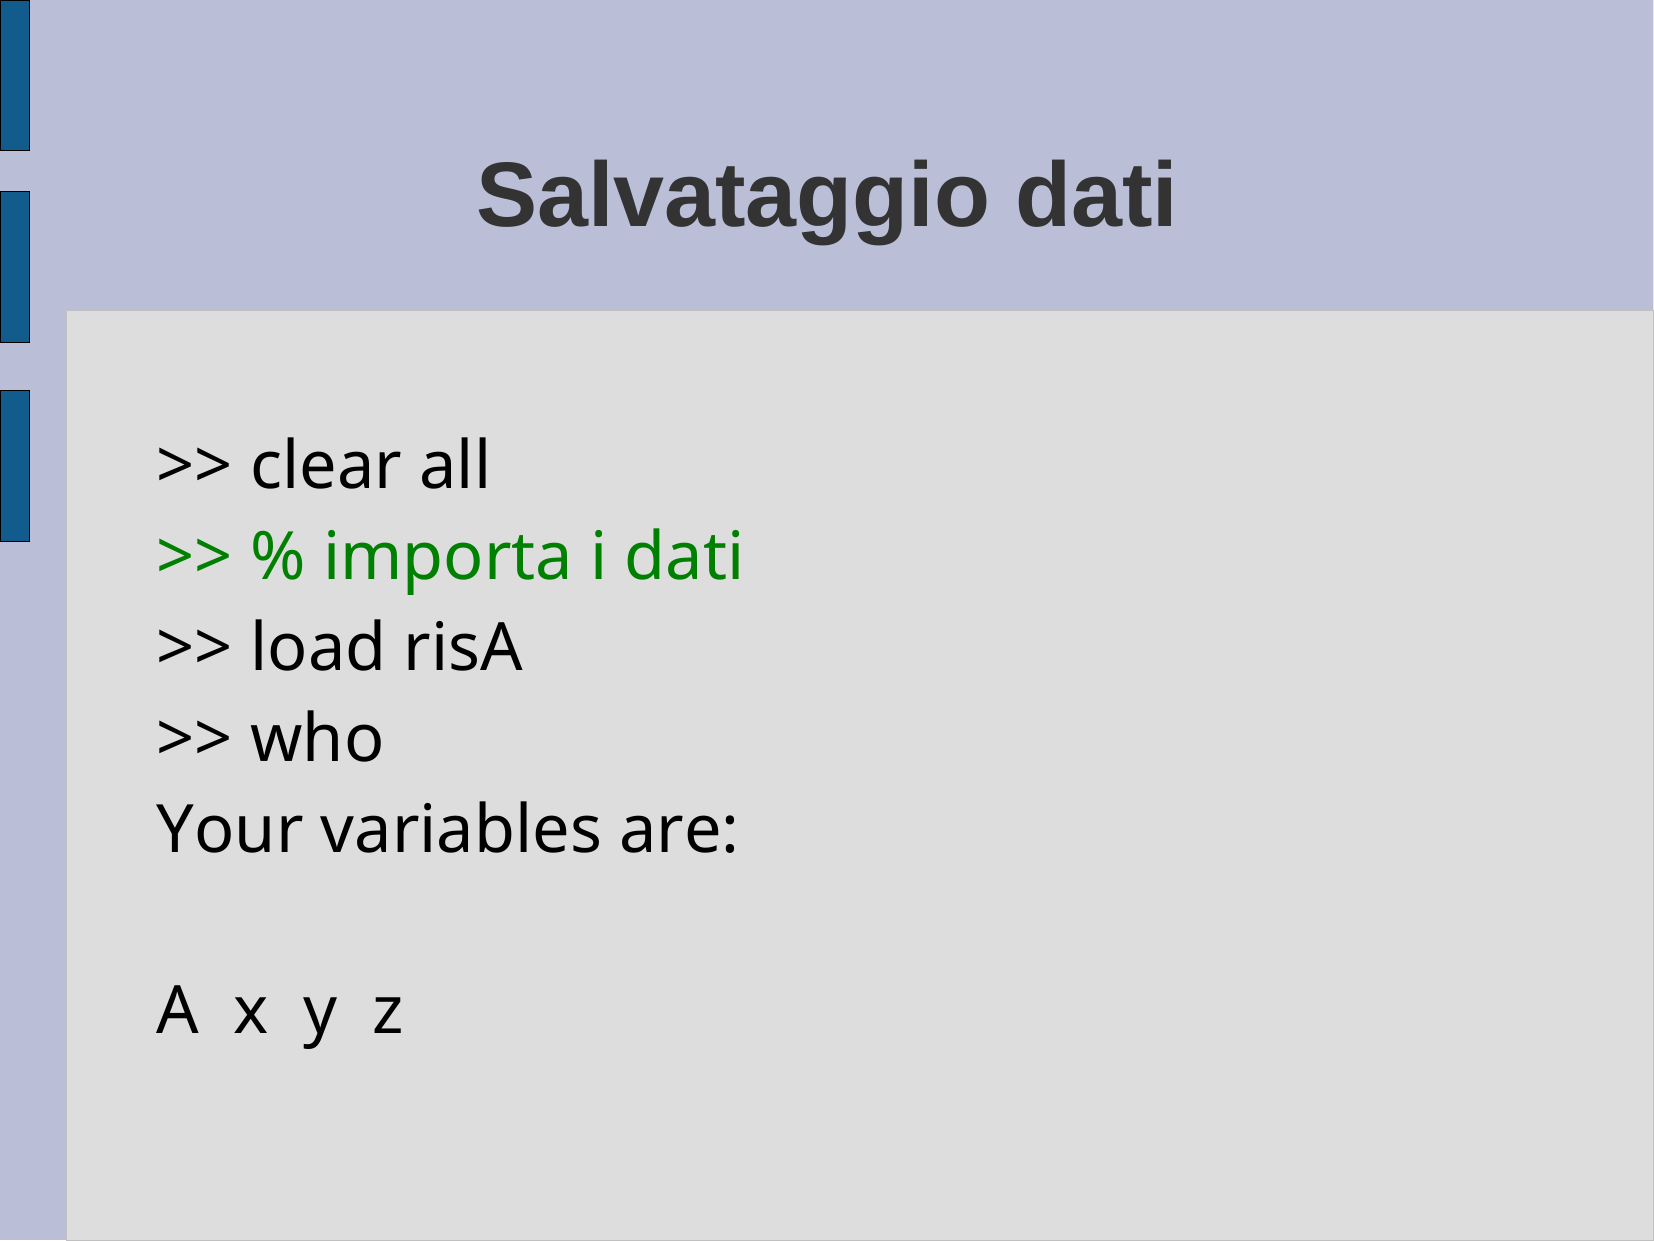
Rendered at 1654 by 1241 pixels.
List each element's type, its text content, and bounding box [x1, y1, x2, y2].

title Salvataggio dati [121, 98, 1534, 291]
subtitle >> clear all >> % importa i dati >> load risA >> who Your variables are: A x y z [121, 352, 1534, 1119]
